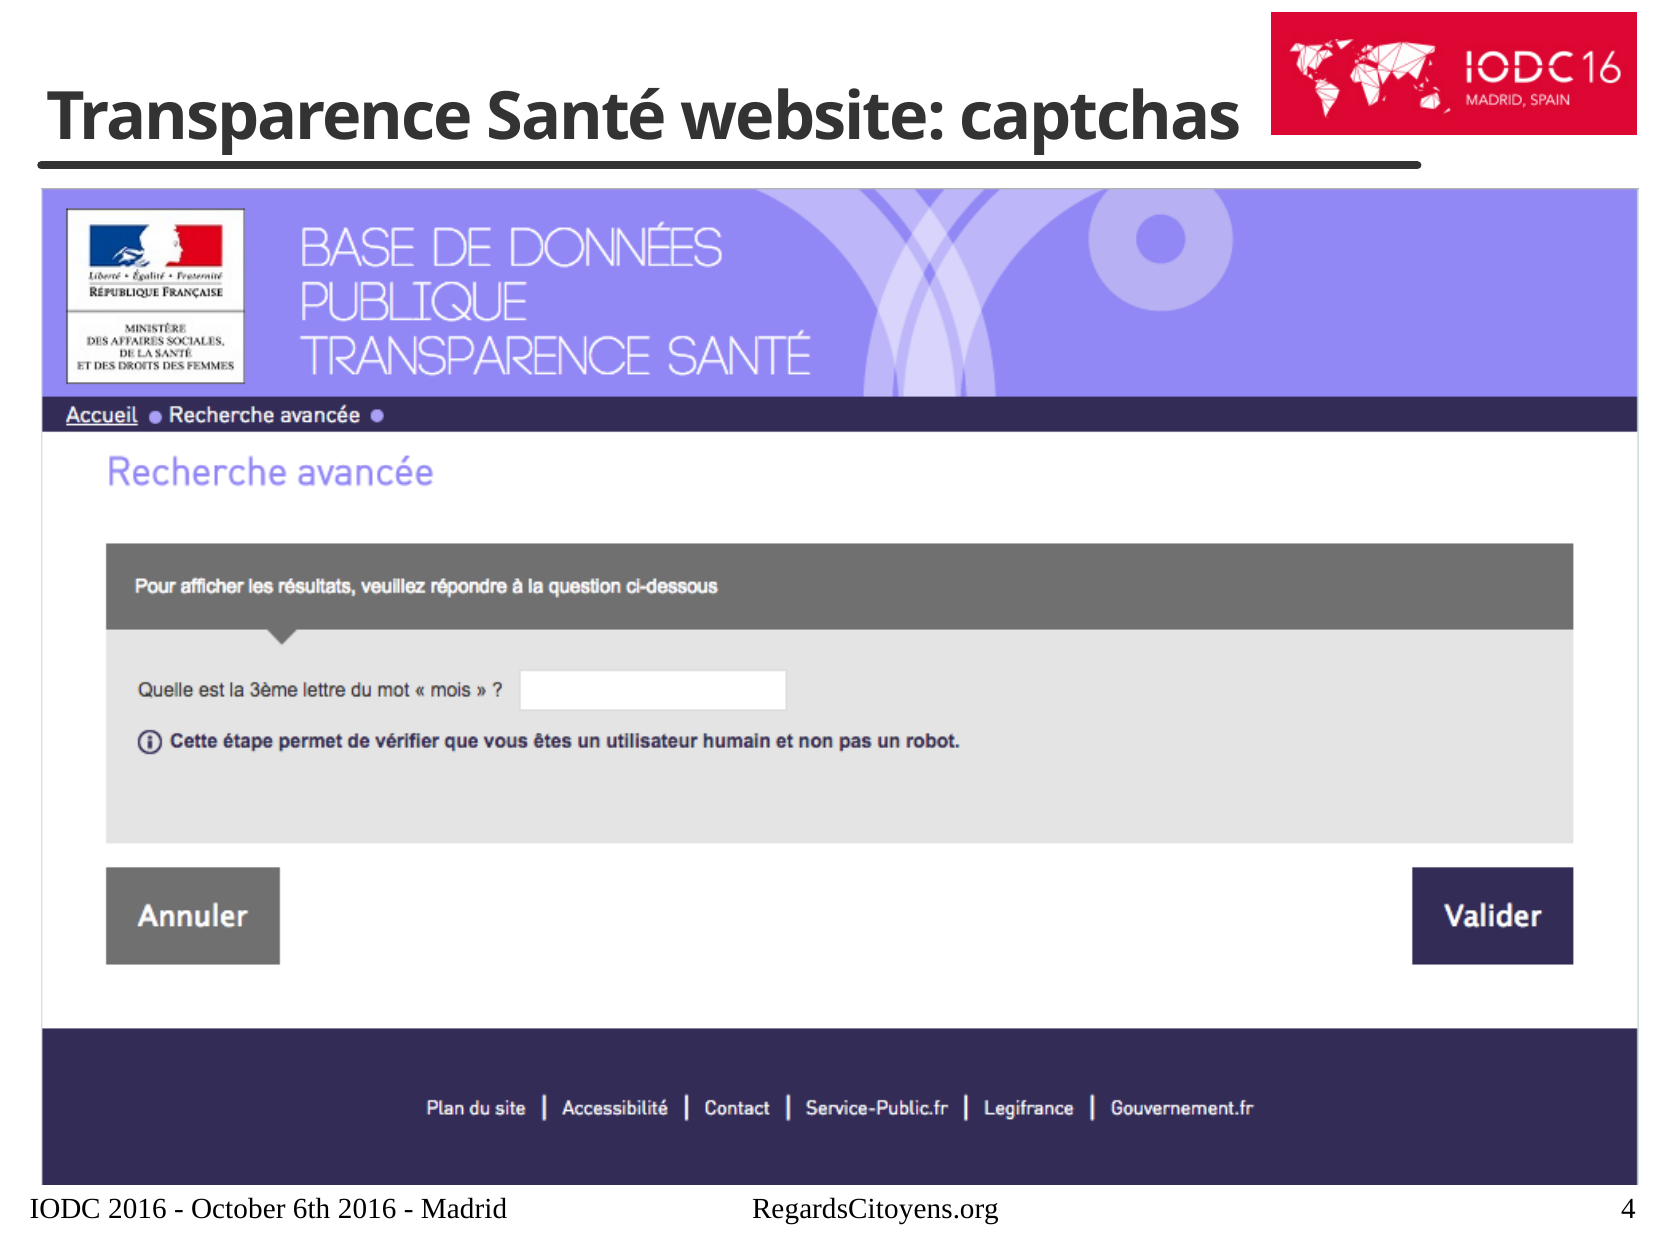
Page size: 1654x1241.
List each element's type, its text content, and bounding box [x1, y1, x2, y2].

title Transparence Santé website: captchas [29, 37, 1518, 189]
picture [41, 188, 1639, 1185]
picture [1271, 12, 1637, 135]
